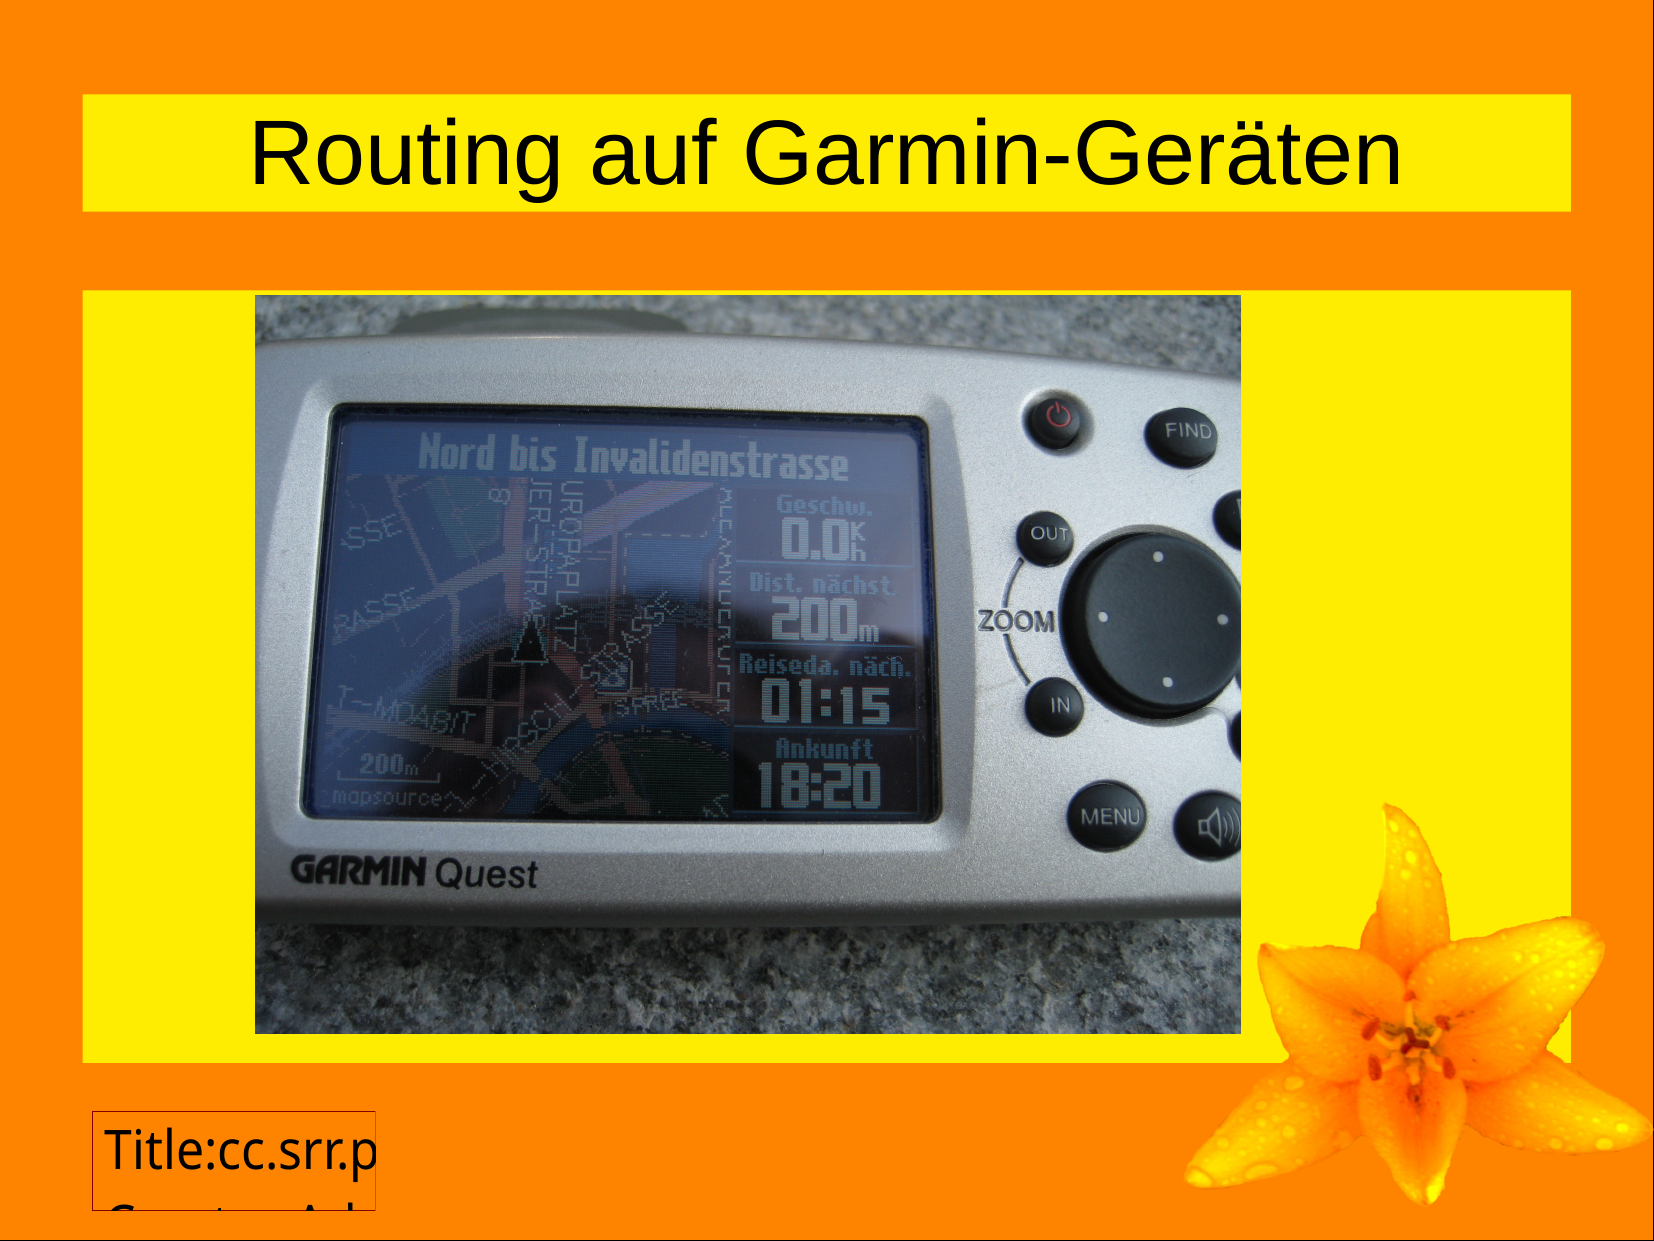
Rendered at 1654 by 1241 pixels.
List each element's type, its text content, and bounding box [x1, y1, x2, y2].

picture [88, 1108, 376, 1211]
text_box Routing auf Garmin-Geräten [82, 94, 1571, 212]
text_box [0, 0, 1654, 1241]
picture [255, 295, 1654, 1241]
